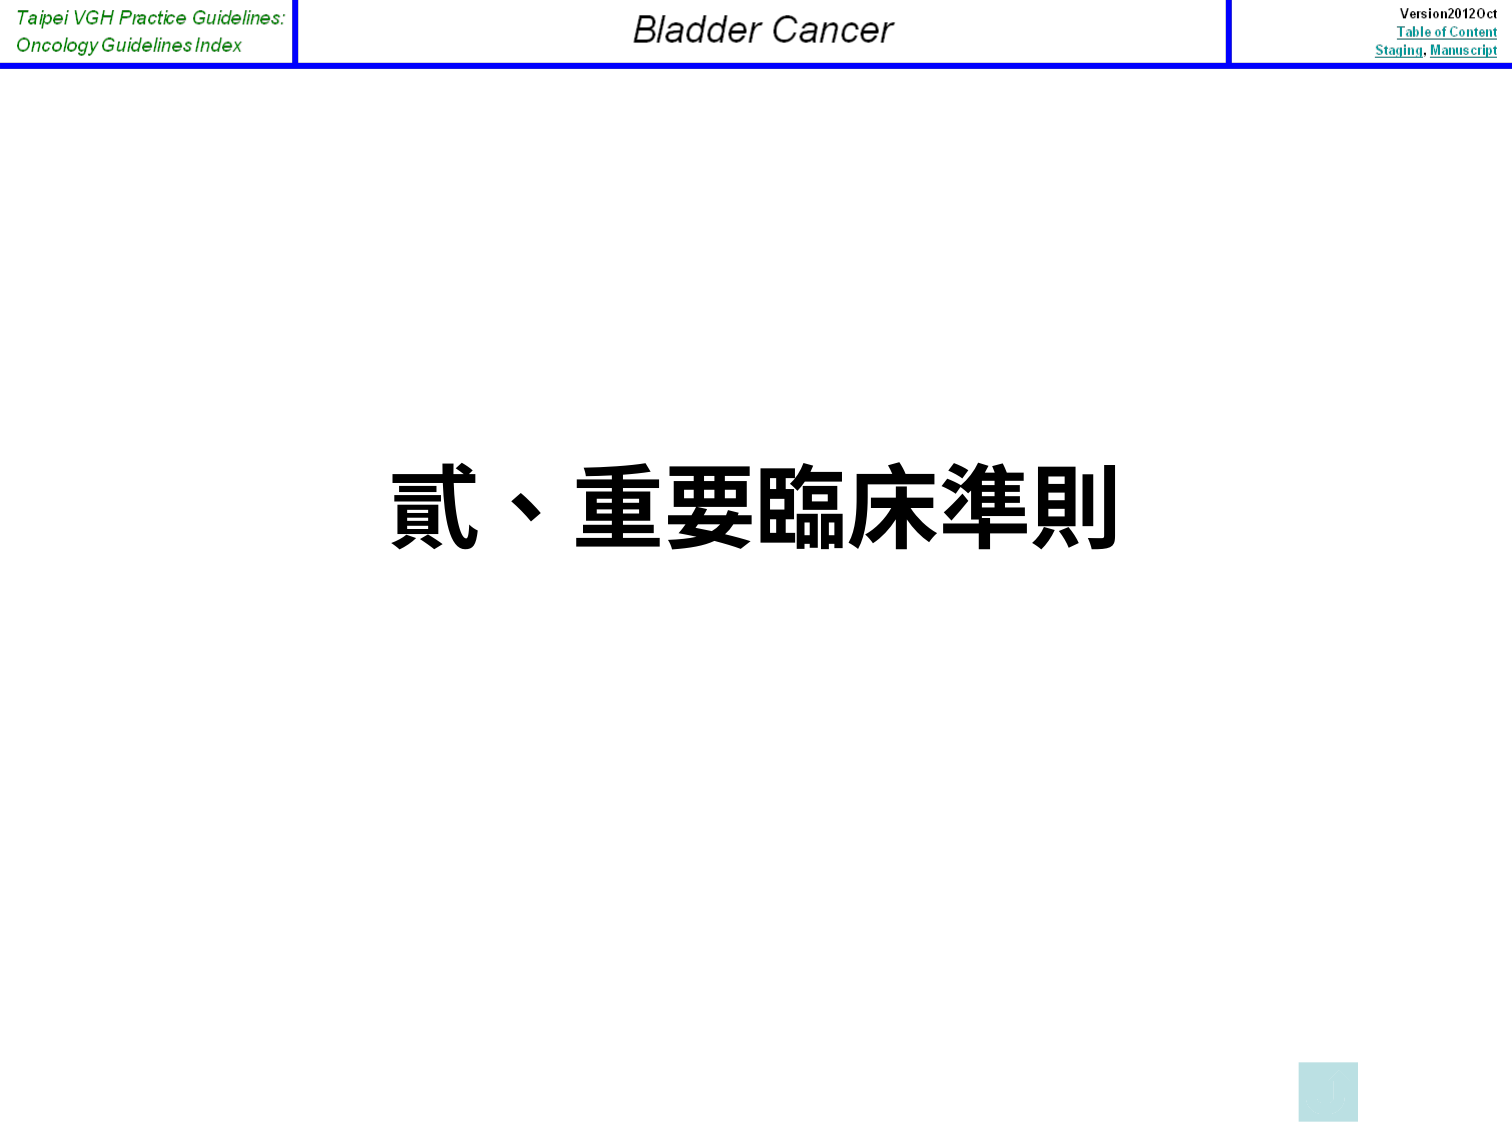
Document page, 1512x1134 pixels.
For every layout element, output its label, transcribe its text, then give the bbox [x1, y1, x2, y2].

title 貳、重要臨床準則 [113, 383, 1399, 627]
